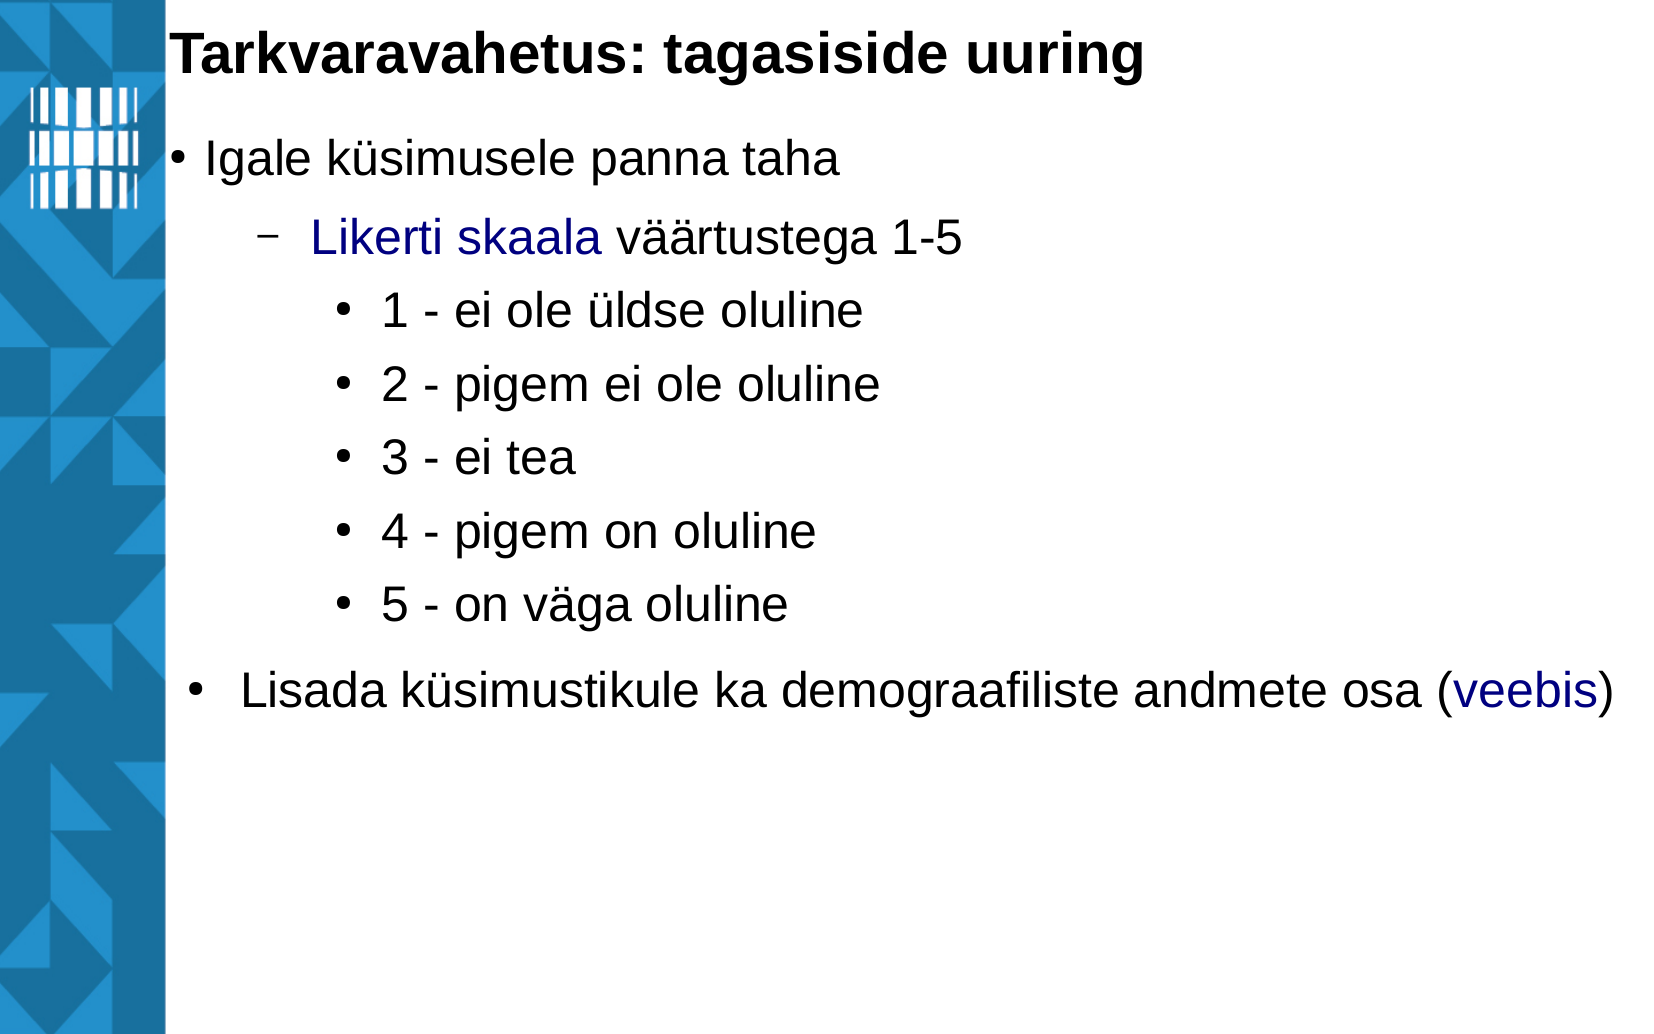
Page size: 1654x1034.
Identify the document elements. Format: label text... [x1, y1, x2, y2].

list Igale küsimusele panna taha Likerti skaala väärtustega 1-5 1 - ei ole üldse oluline 2 - pigem ei ole oluline 3 - ei tea 4 - pigem on oluline 5 - on väga oluline Lisada küsimustikule ka demograafiliste andmete osa (veebis) [169, 129, 1630, 798]
title Tarkvaravahetus: tagasiside uuring [169, 11, 1571, 95]
